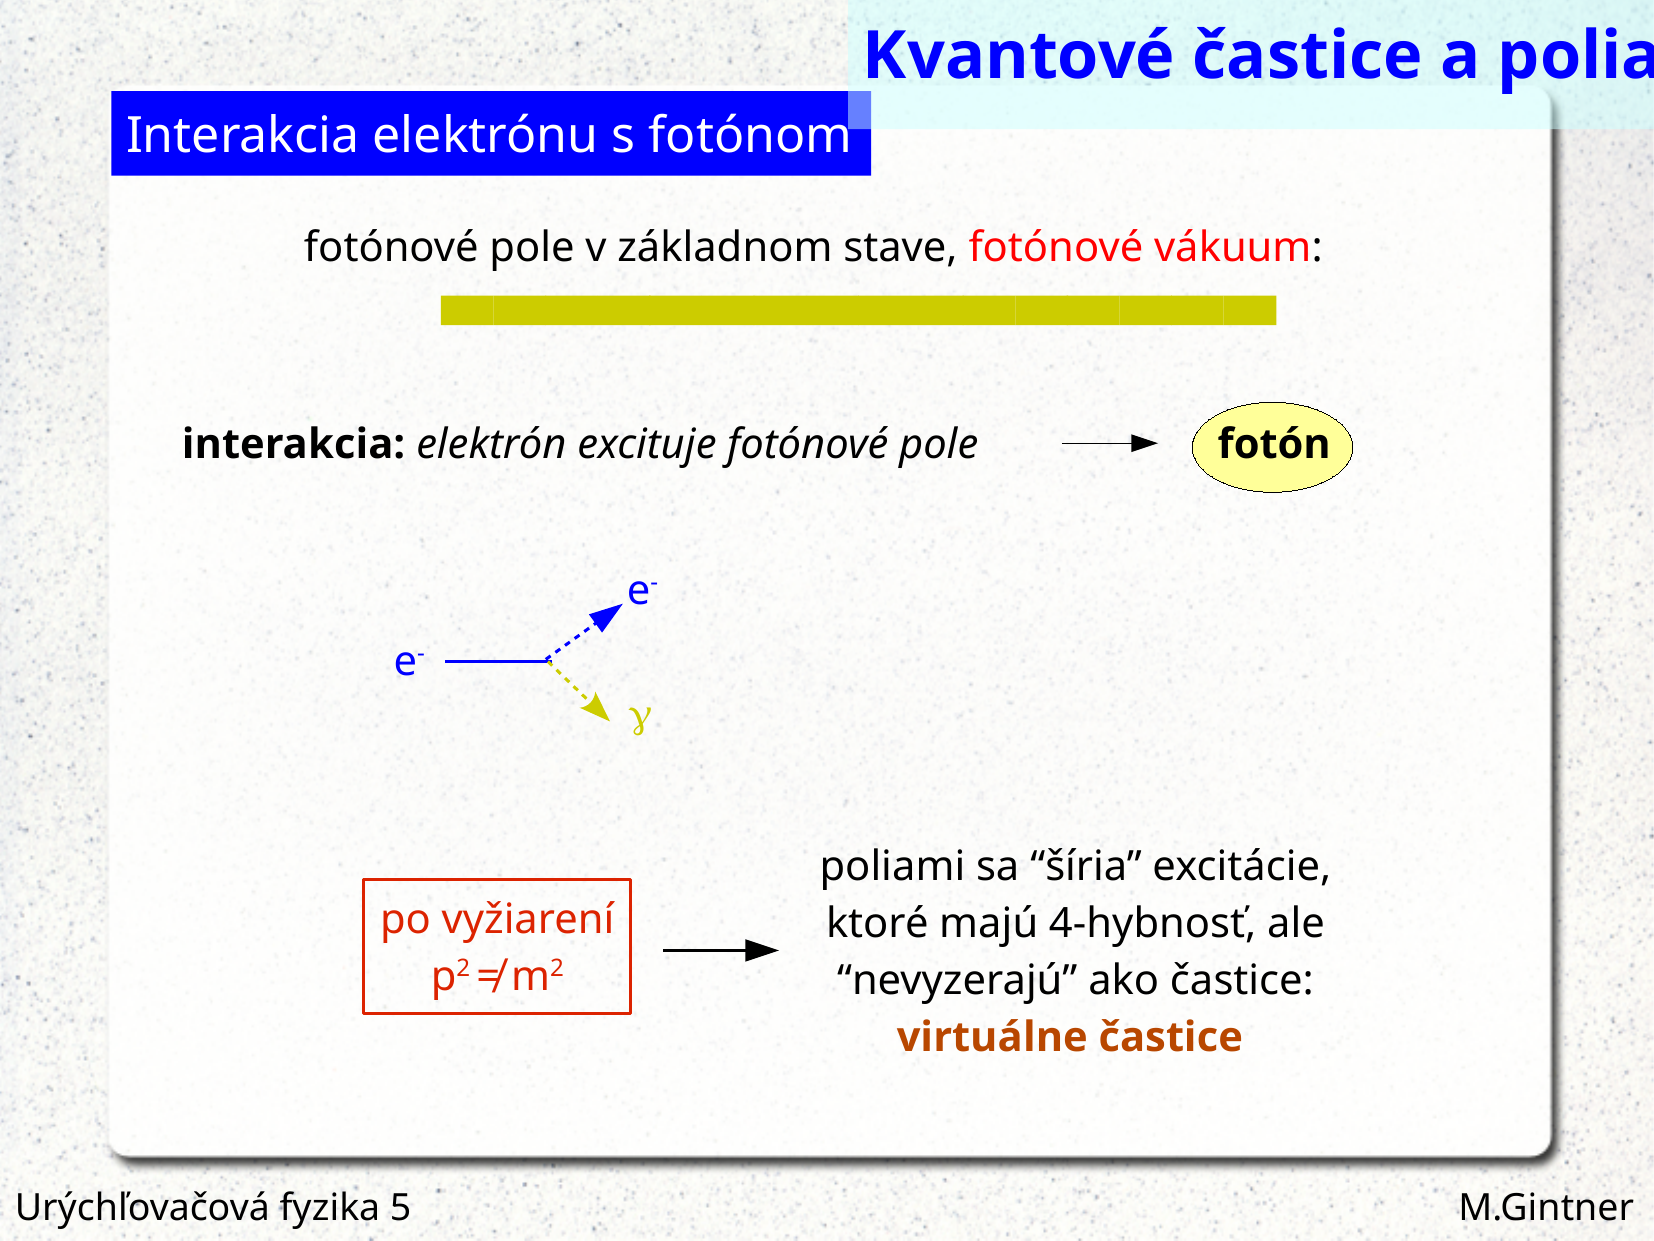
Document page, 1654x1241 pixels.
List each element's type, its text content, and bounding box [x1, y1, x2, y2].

text_box po vyžiarení p2 ≠ m2 [363, 879, 627, 1014]
text_box e- [612, 552, 675, 626]
text_box [440, 295, 1277, 326]
text_box Interakcia elektrónu s fotónom [111, 91, 872, 176]
text_box poliami sa “šíria” excitácie, ktoré majú 4-hybnosť, ale “nevyzerajú” ako častice: virtuálne častice [804, 828, 1360, 1077]
text_box [1192, 425, 1202, 469]
text_box [1240, 402, 1305, 406]
text_box e- [378, 622, 442, 697]
picture [0, 0, 1654, 1241]
text_box Kvantové častice a polia [848, 0, 1654, 130]
text_box [1340, 422, 1353, 472]
text_box [1217, 480, 1328, 493]
text_box fotónové pole v základnom stave, fotónové vákuum: [289, 209, 1305, 283]
text_box fotón [1202, 406, 1340, 480]
text_box interakcia: elektrón excituje fotónové pole [167, 406, 1039, 480]
text_box M.Gintner [1443, 1173, 1654, 1241]
text_box g [614, 691, 662, 761]
text_box Urýchľovačová fyzika 5 [0, 1173, 445, 1241]
